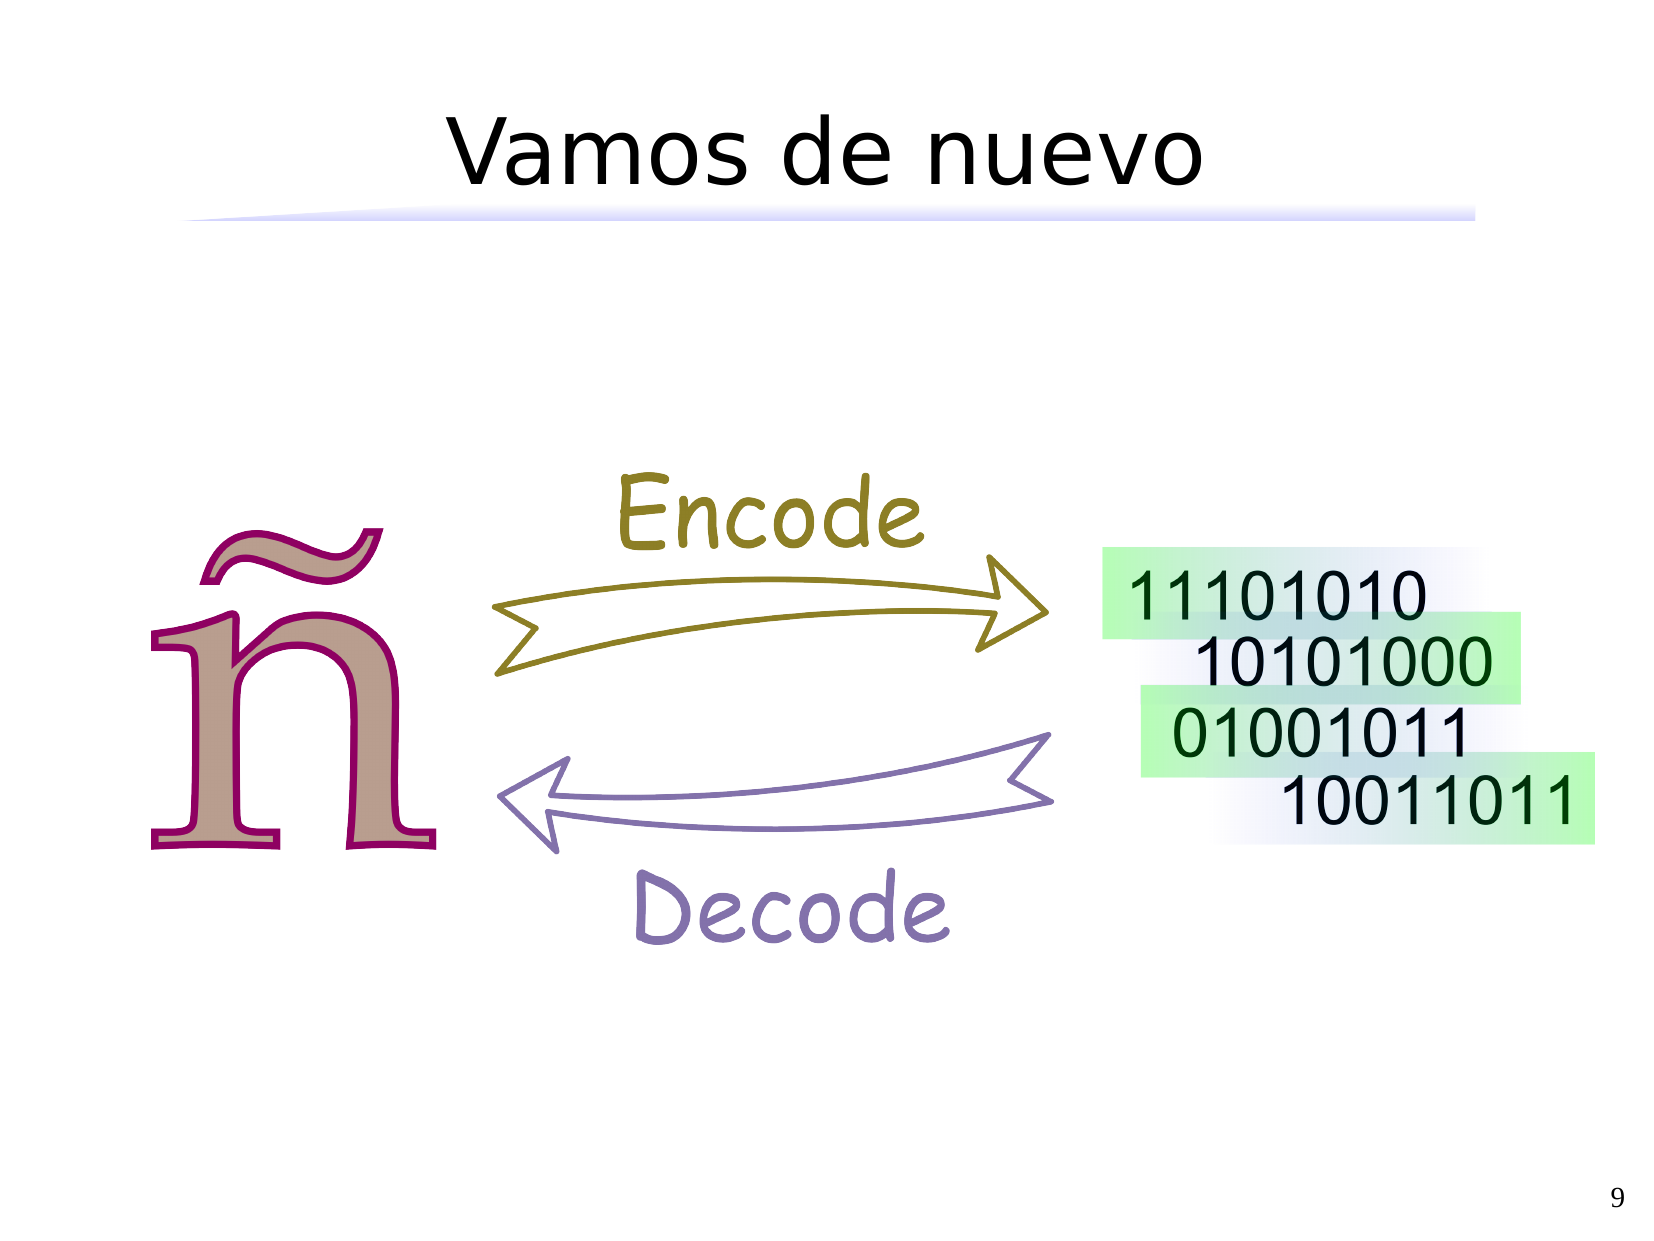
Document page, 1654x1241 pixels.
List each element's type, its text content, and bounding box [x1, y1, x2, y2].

title Vamos de nuevo [82, 49, 1571, 257]
picture [151, 472, 1595, 945]
